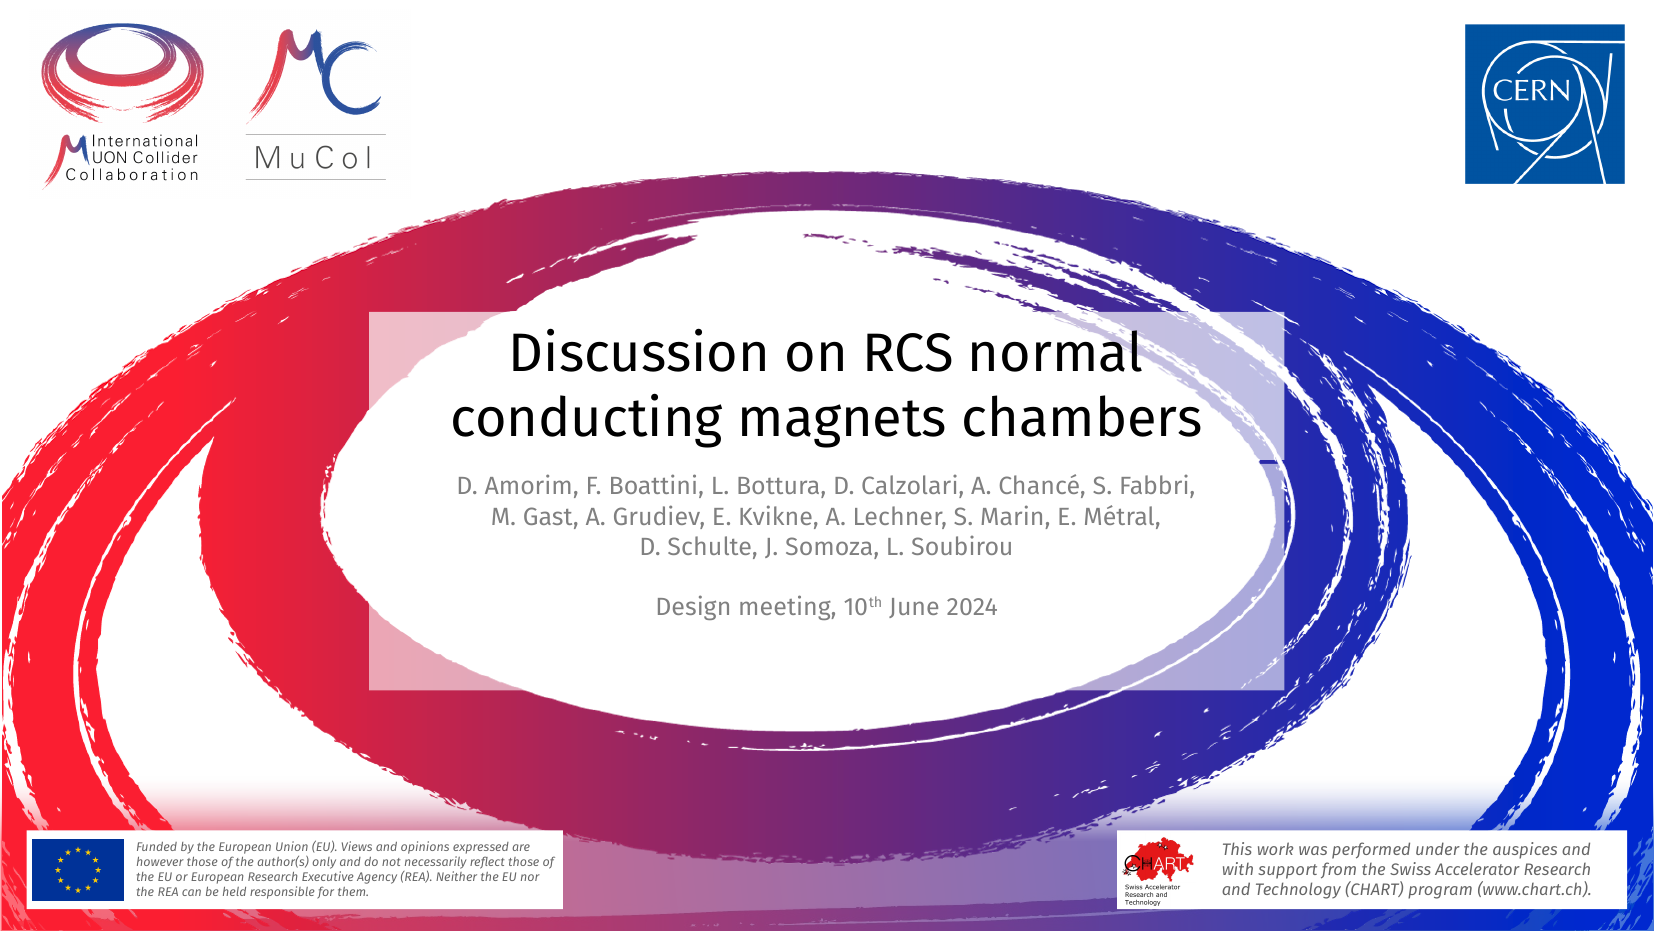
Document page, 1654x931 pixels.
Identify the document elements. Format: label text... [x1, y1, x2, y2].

text_box Funded by the European Union (EU). Views and opinions expressed are however those of the author(s) only and do not necessarily reflect those of the EU or European Research Executive Agency (REA). Neither the EU nor the REA can be held responsible for them. [121, 832, 574, 908]
text_box [1117, 830, 1628, 910]
text_box D. Amorim, F. Boattini, L. Bottura, D. Calzolari, A. Chancé, S. Fabbri, M. Gast, A. Grudiev, E. Kvikne, A. Lechner, S. Marin, E. Métral, D. Schulte, J. Somoza, L. Soubirou Design meeting, 10th June 2024 [369, 463, 1285, 691]
text_box This work was performed under the auspices and with support from the Swiss Accelerator Research and Technology (CHART) program (www.chart.ch). [1207, 831, 1622, 908]
picture [0, 2, 1654, 931]
text_box [26, 830, 563, 910]
text_box Discussion on RCS normal conducting magnets chambers [369, 316, 1285, 456]
